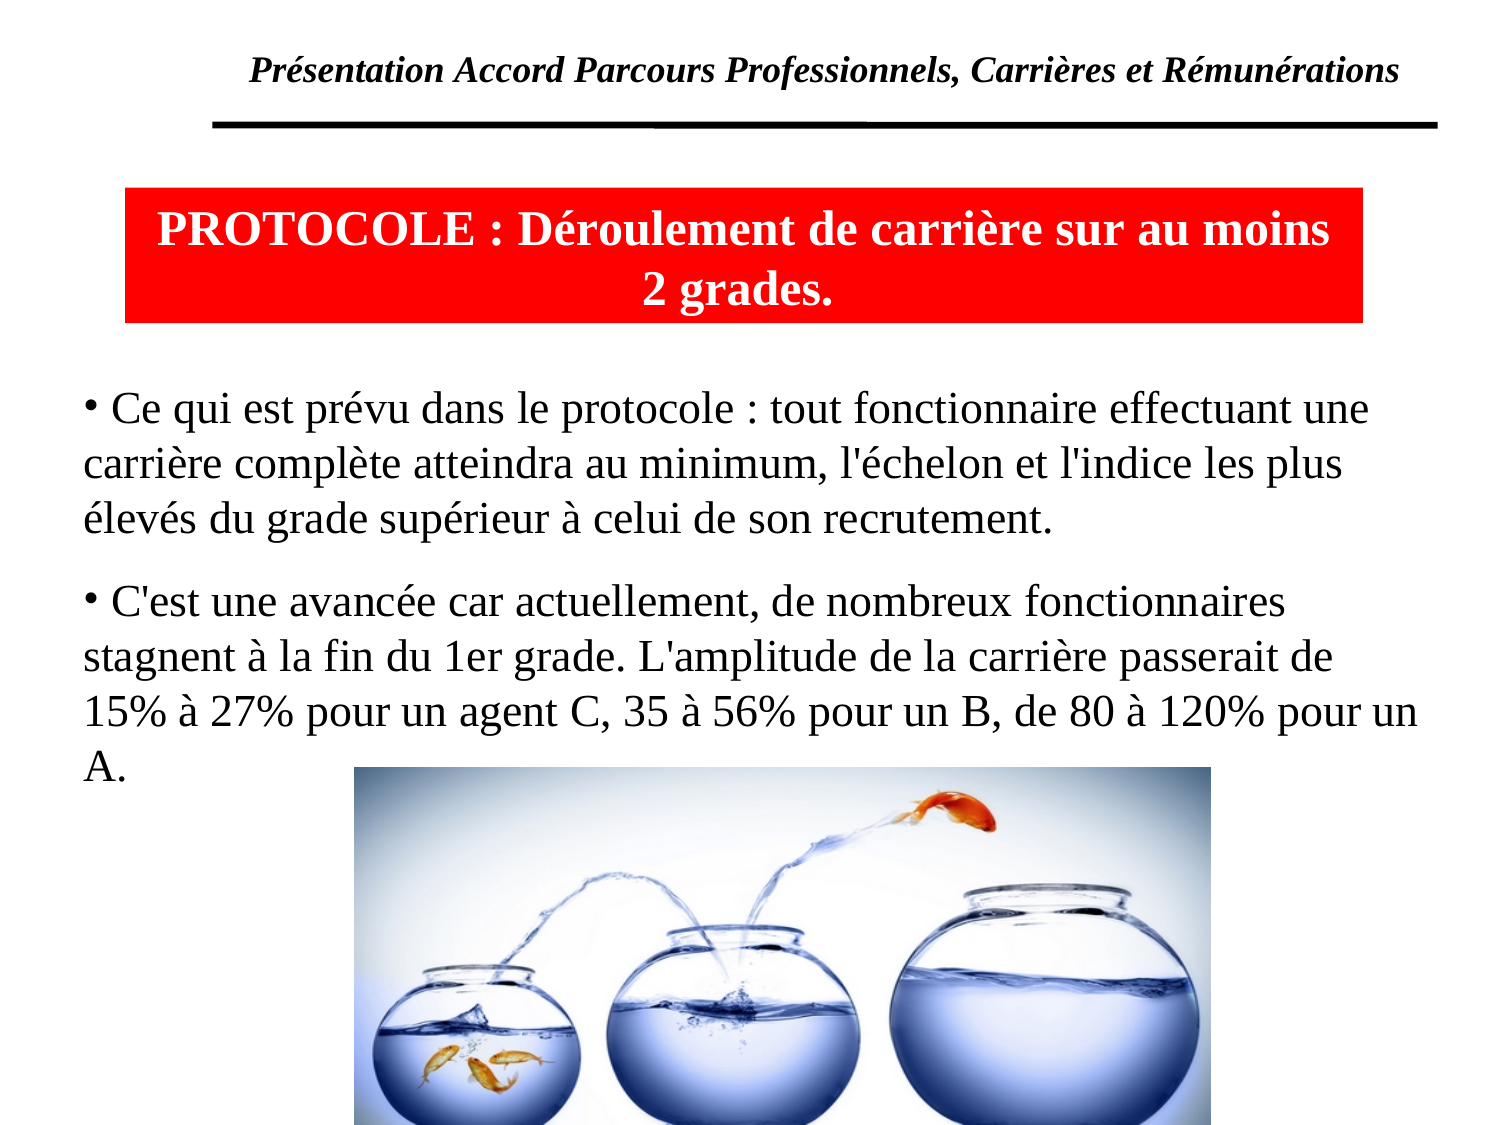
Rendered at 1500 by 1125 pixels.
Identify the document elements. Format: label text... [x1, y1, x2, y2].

text_box Ce qui est prévu dans le protocole : tout fonctionnaire effectuant une carrière complète atteindra au minimum, l'échelon et l'indice les plus élevés du grade supérieur à celui de son recrutement. C'est une avancée car actuellement, de nombreux fonctionnaires stagnent à la fin du 1er grade. L'amplitude de la carrière passerait de 15% à 27% pour un agent C, 35 à 56% pour un B, de 80 à 120% pour un A. [68, 369, 1444, 799]
text_box Présentation Accord Parcours Professionnels, Carrières et Rémunérations [174, 37, 1476, 100]
picture [354, 767, 1211, 1125]
text_box PROTOCOLE : Déroulement de carrière sur au moins 2 grades. [125, 187, 1363, 324]
